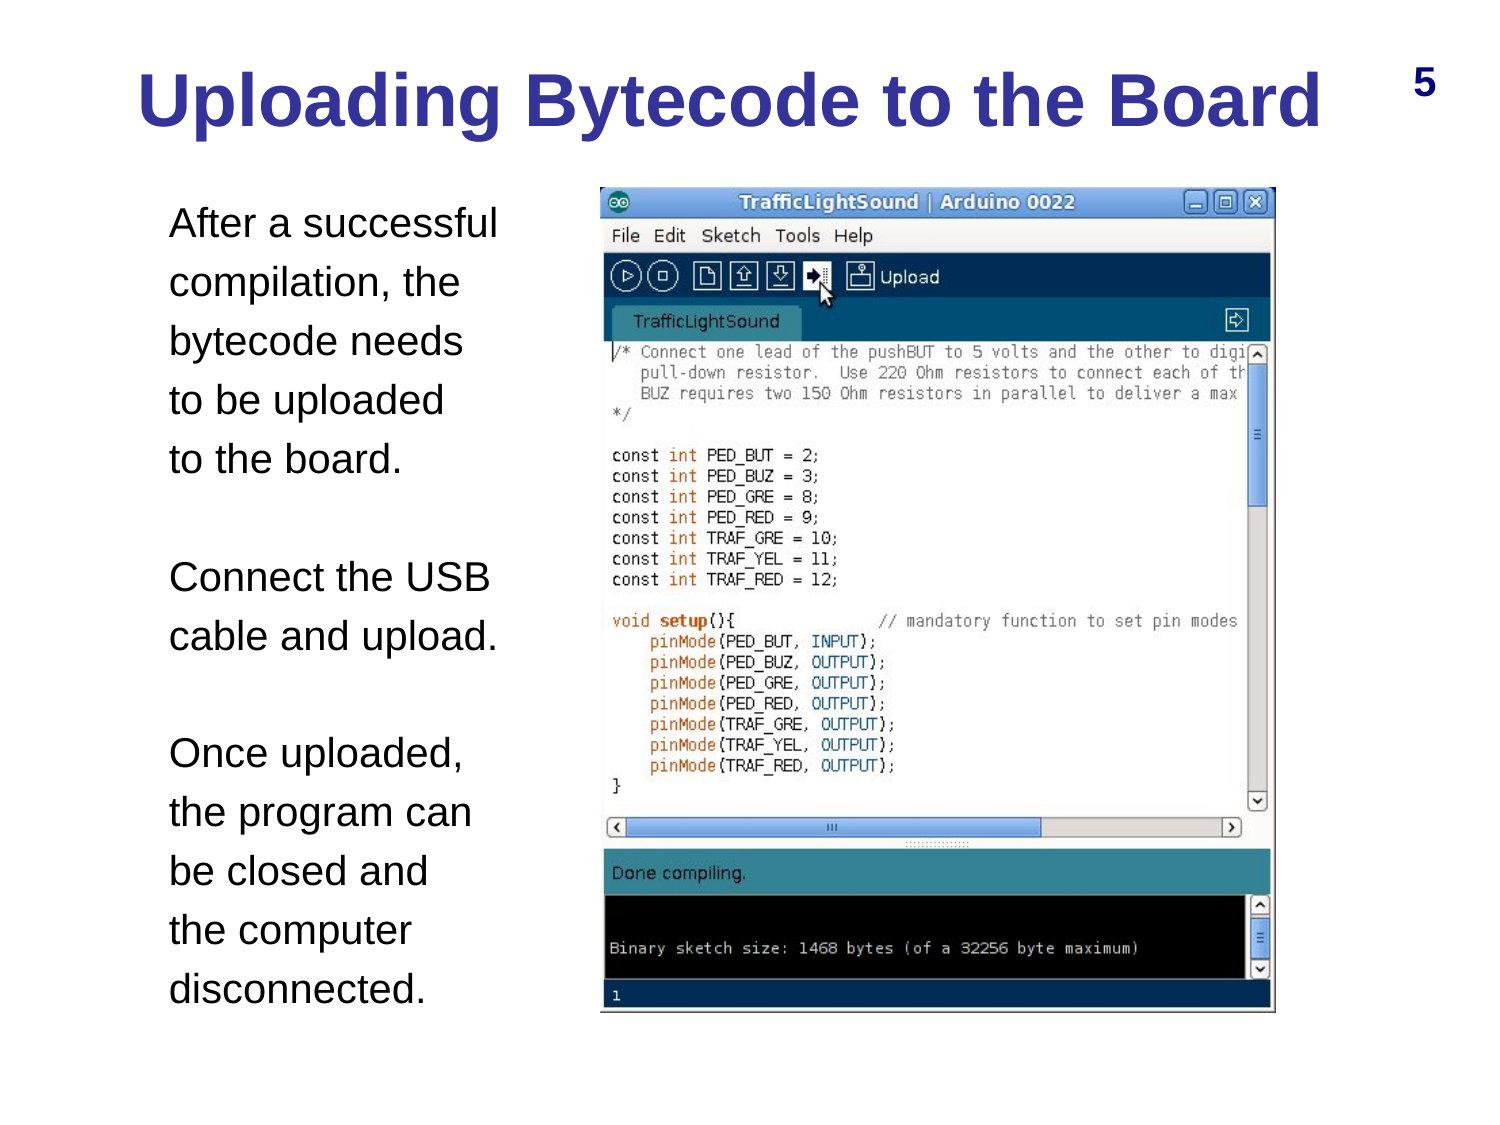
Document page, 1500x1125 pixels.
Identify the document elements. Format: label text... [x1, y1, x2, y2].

text_box 5 [1387, 47, 1463, 113]
title Uploading Bytecode to the Board [75, 50, 1388, 150]
list After a successful compilation, the bytecode needs to be uploaded to the board. Connect the USB cable and upload. Once uploaded, the program can be closed and the computer disconnected. [112, 199, 526, 1013]
picture [600, 187, 1276, 1013]
